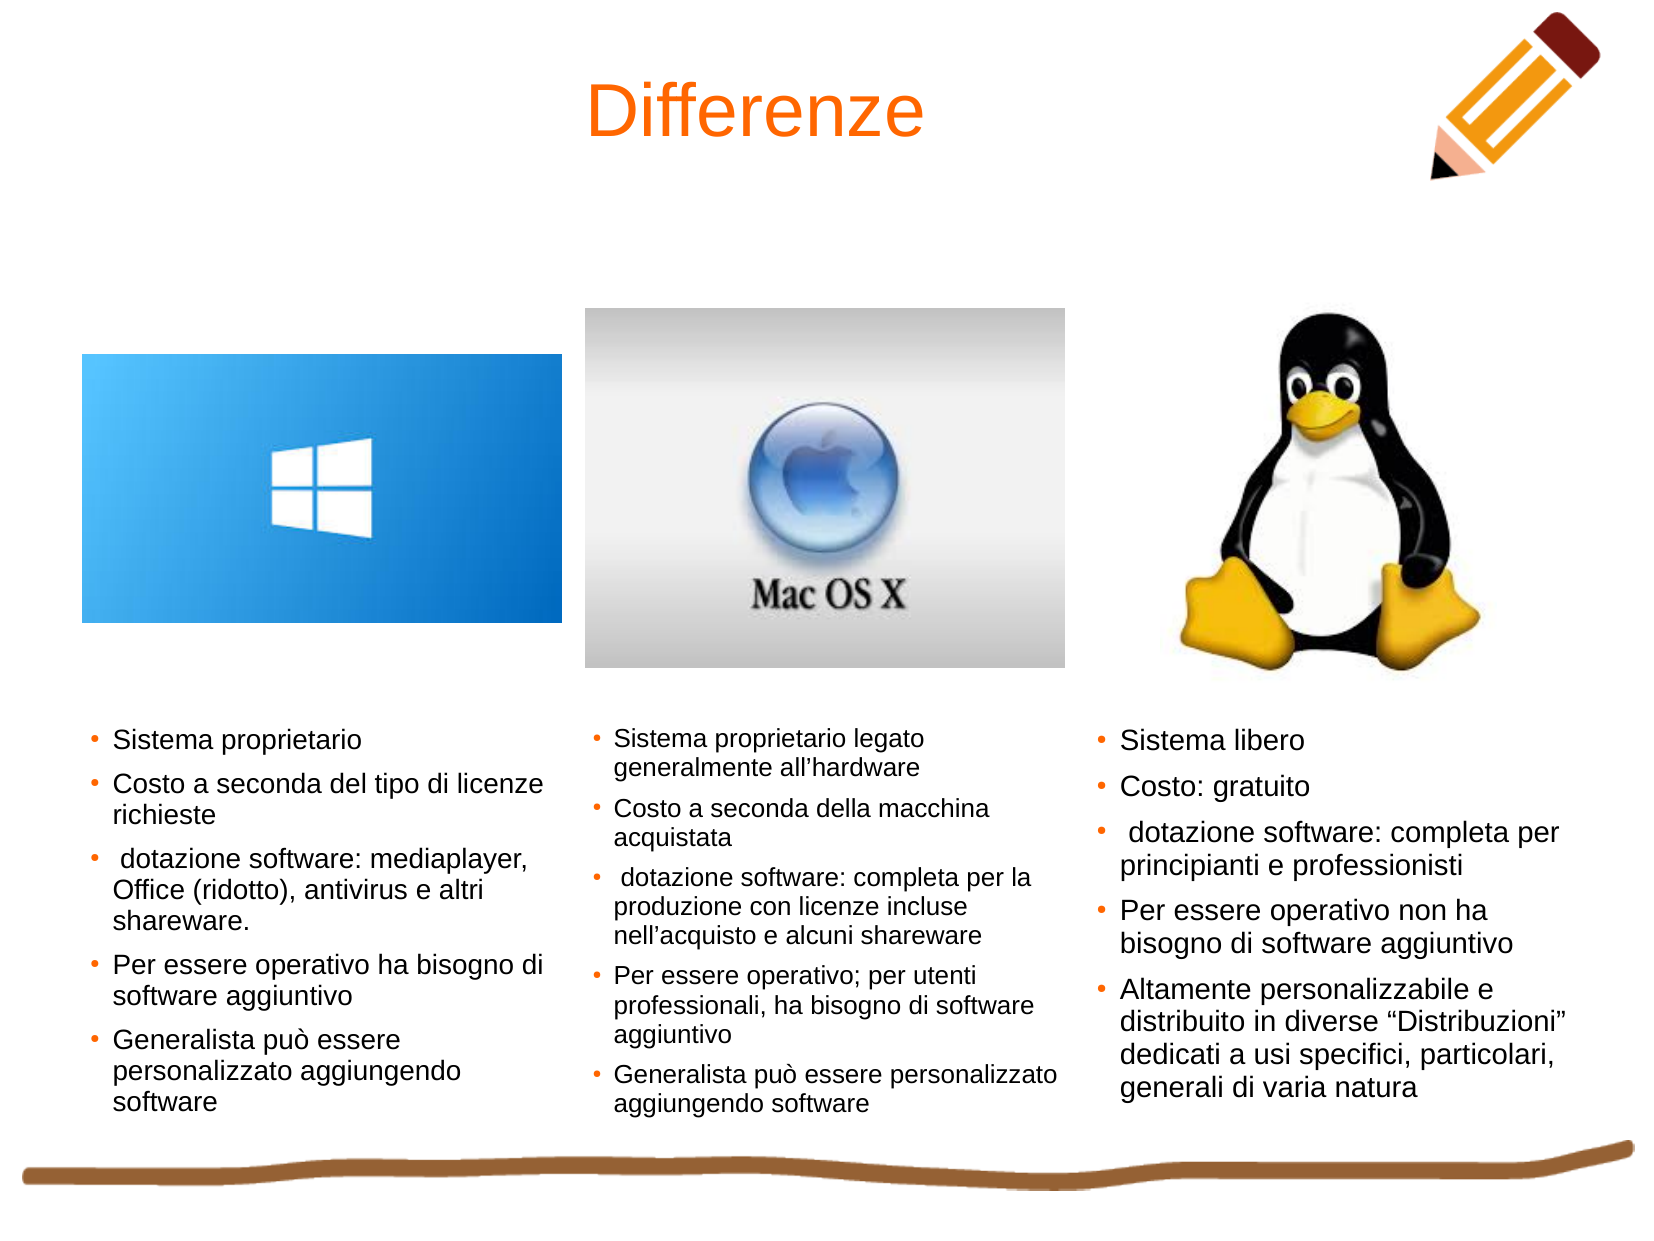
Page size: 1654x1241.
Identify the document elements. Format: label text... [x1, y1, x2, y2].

list Sistema proprietario legato generalmente all’hardware Costo a seconda della macchina acquistata dotazione software: completa per la produzione con licenze incluse nell’acquisto e alcuni shareware Per essere operativo; per utenti professionali, ha bisogno di software aggiuntivo Generalista può essere personalizzato aggiungendo software [585, 724, 1065, 1121]
list Sistema proprietario Costo a seconda del tipo di licenze richieste dotazione software: mediaplayer, Office (ridotto), antivirus e altri shareware. Per essere operativo ha bisogno di software aggiuntivo Generalista può essere personalizzato aggiungendo software [82, 724, 562, 1121]
title Differenze [82, 49, 1430, 172]
picture [585, 308, 1065, 668]
picture [1160, 290, 1497, 687]
list Sistema libero Costo: gratuito dotazione software: completa per principianti e professionisti Per essere operativo non ha bisogno di software aggiuntivo Altamente personalizzabile e distribuito in diverse “Distribuzioni” dedicati a usi specifici, particolari, generali di varia natura [1088, 724, 1569, 1121]
picture [22, 1140, 1635, 1191]
picture [1430, 12, 1601, 181]
picture [82, 354, 562, 623]
